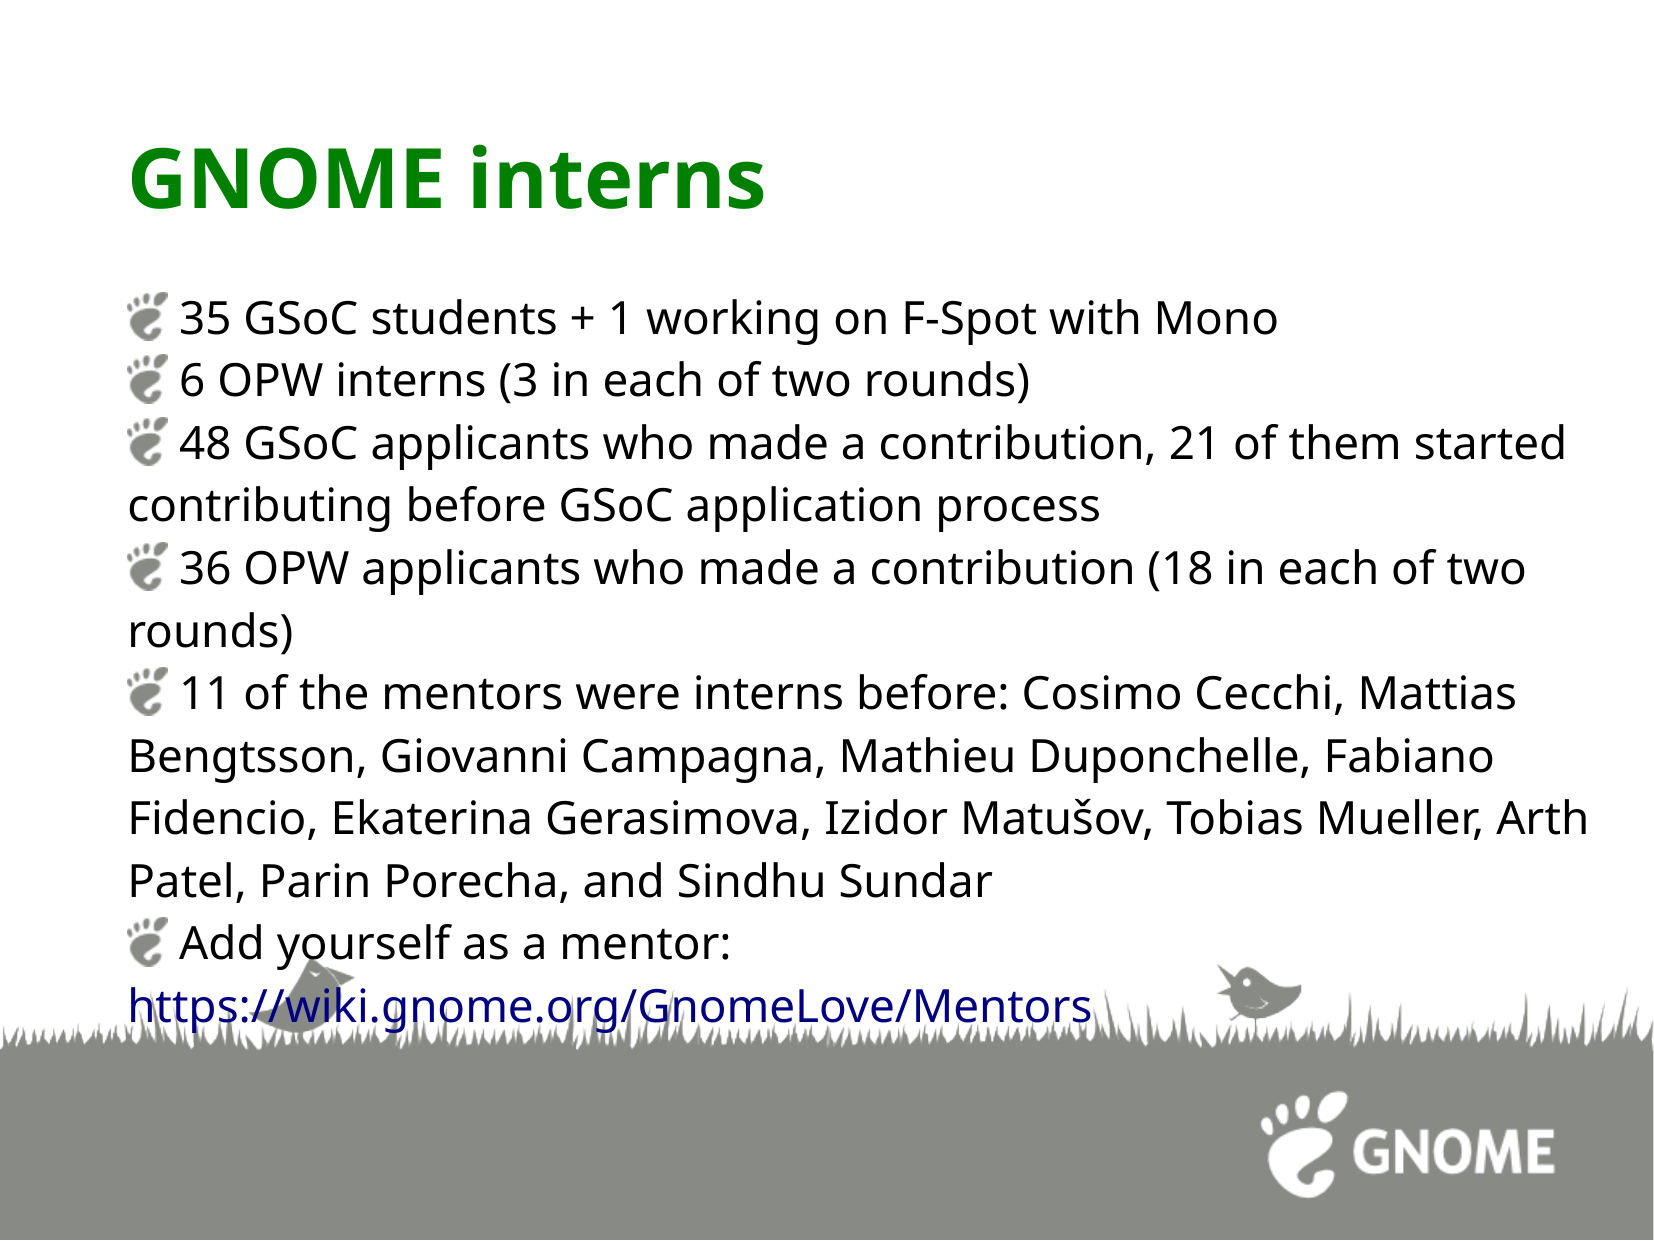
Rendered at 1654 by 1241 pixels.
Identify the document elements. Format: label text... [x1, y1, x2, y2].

picture [0, 0, 1654, 1241]
text_box GNOME interns [112, 112, 1654, 239]
text_box 35 GSoC students + 1 working on F-Spot with Mono 6 OPW interns (3 in each of two rounds) 48 GSoC applicants who made a contribution, 21 of them started contributing before GSoC application process 36 OPW applicants who made a contribution (18 in each of two rounds) 11 of the mentors were interns before: Cosimo Cecchi, Mattias Bengtsson, Giovanni Campagna, Mathieu Duponchelle, Fabiano Fidencio, Ekaterina Gerasimova, Izidor Matušov, Tobias Mueller, Arth Patel, Parin Porecha, and Sindhu Sundar Add yourself as a mentor: https://wiki.gnome.org/GnomeLove/Mentors [112, 277, 1654, 969]
